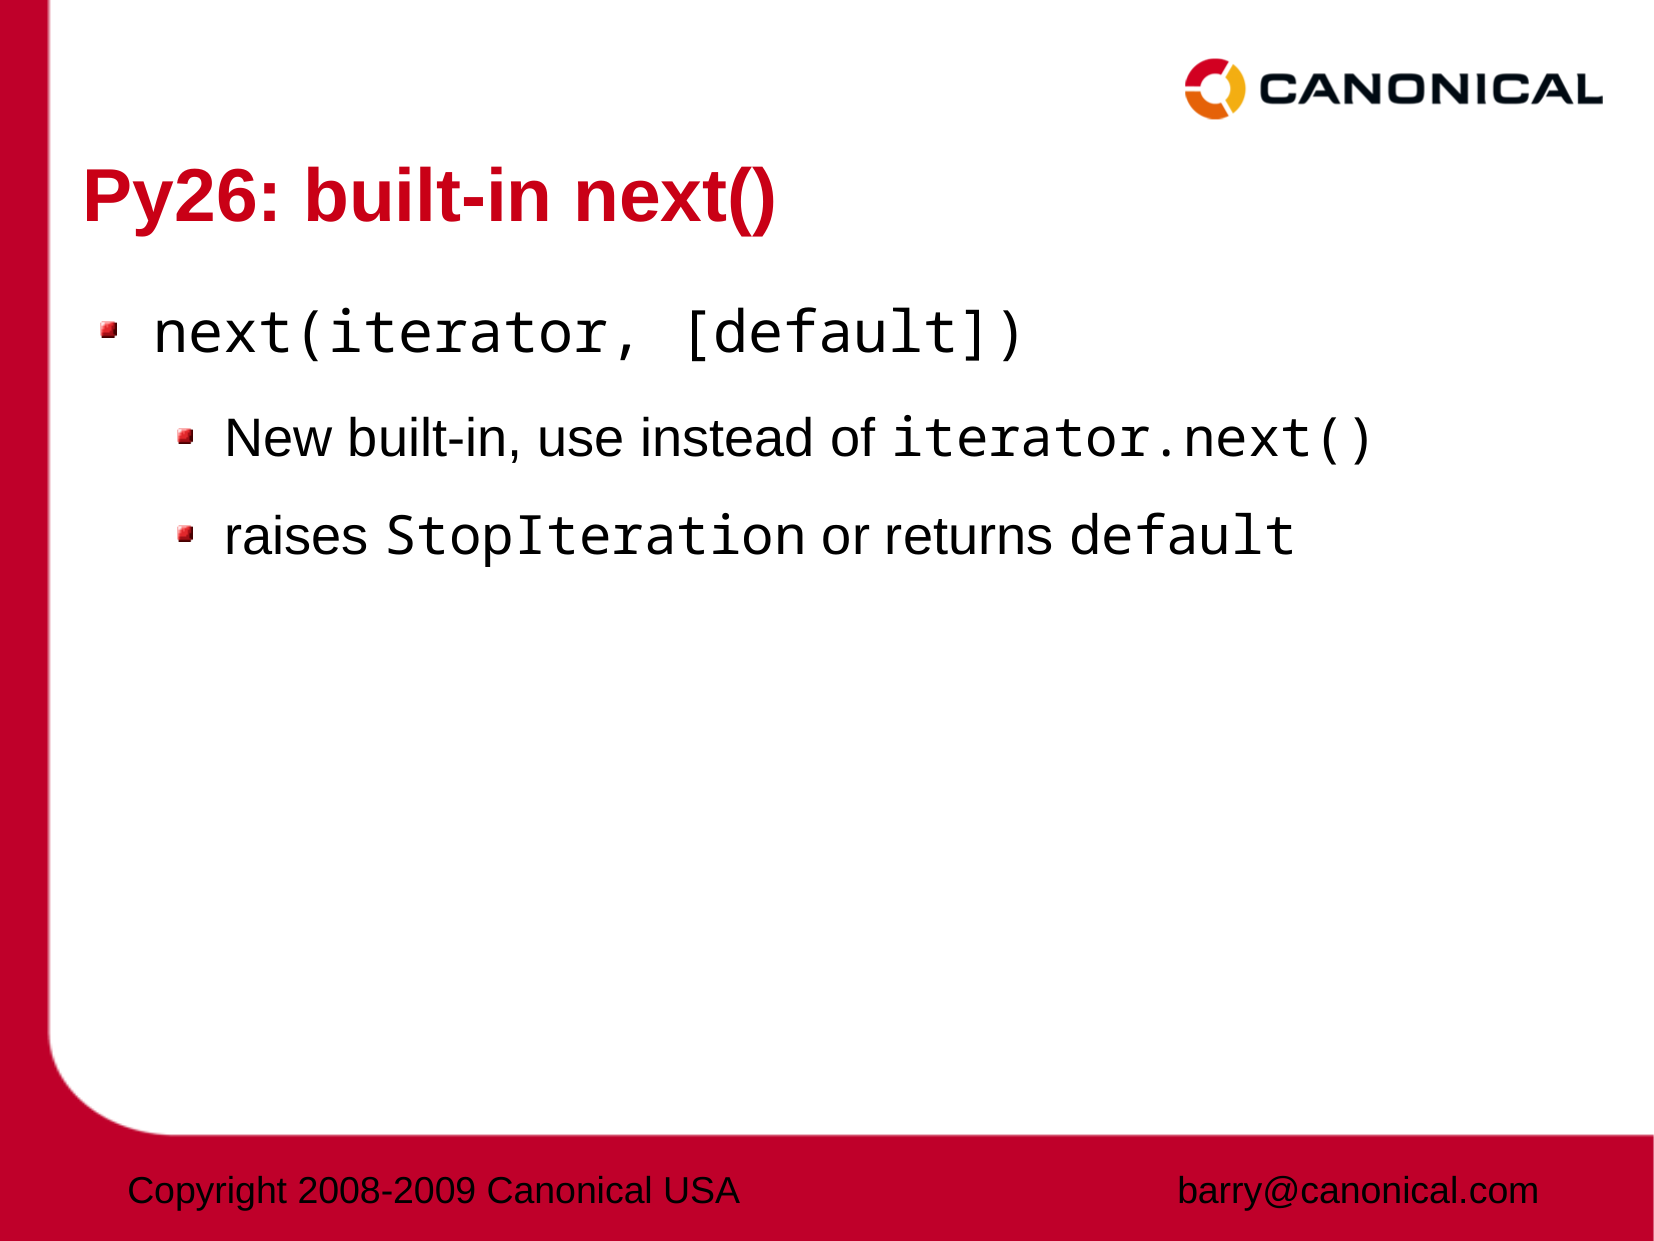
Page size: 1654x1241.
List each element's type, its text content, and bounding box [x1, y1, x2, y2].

list next(iterator, [default]) New built-in, use instead of iterator.next() raises StopIteration or returns default [82, 290, 1571, 1109]
picture [0, 0, 1654, 1241]
title Py26: built-in next() [82, 104, 1571, 287]
